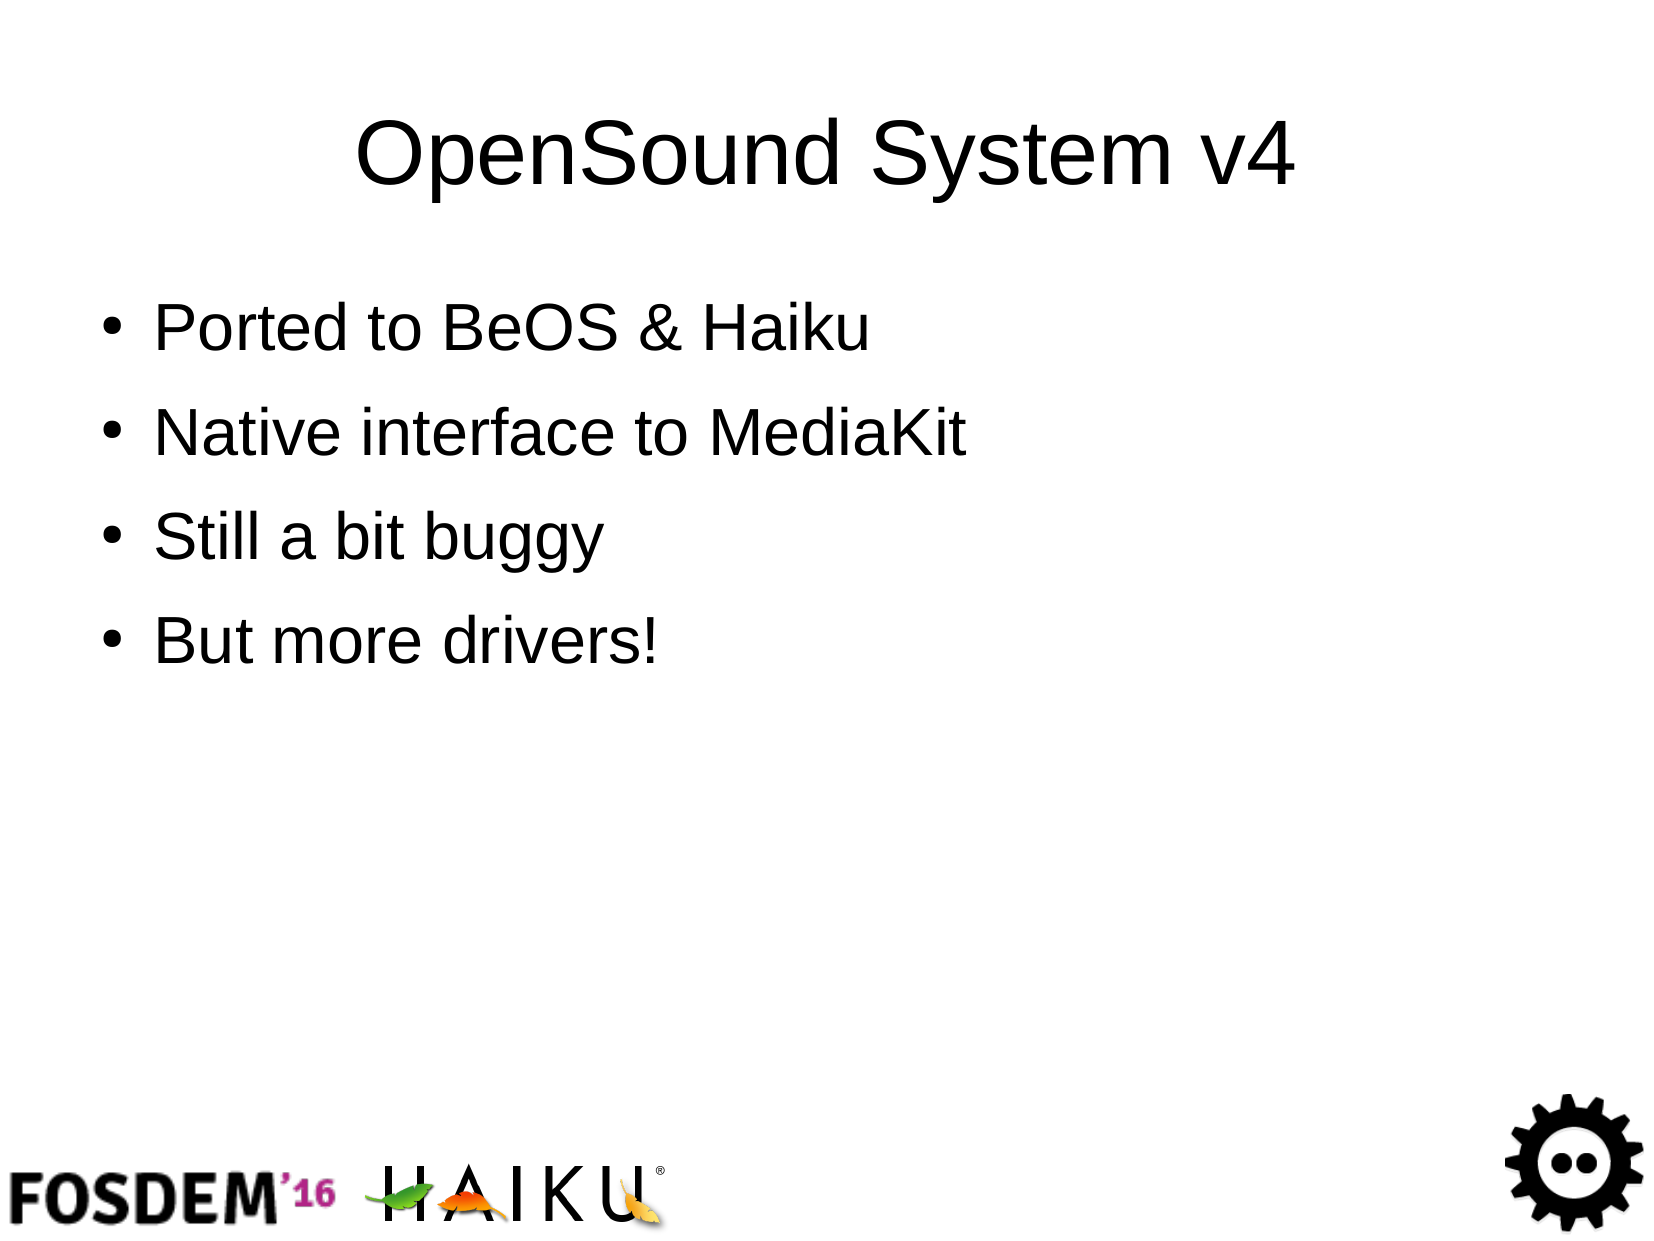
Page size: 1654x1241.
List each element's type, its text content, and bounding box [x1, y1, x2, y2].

list Ported to BeOS & Haiku Native interface to MediaKit Still a bit buggy But more drivers! [82, 290, 1571, 1010]
picture [363, 1163, 670, 1235]
picture [1505, 1094, 1648, 1235]
title OpenSound System v4 [82, 49, 1571, 257]
picture [0, 1152, 350, 1241]
